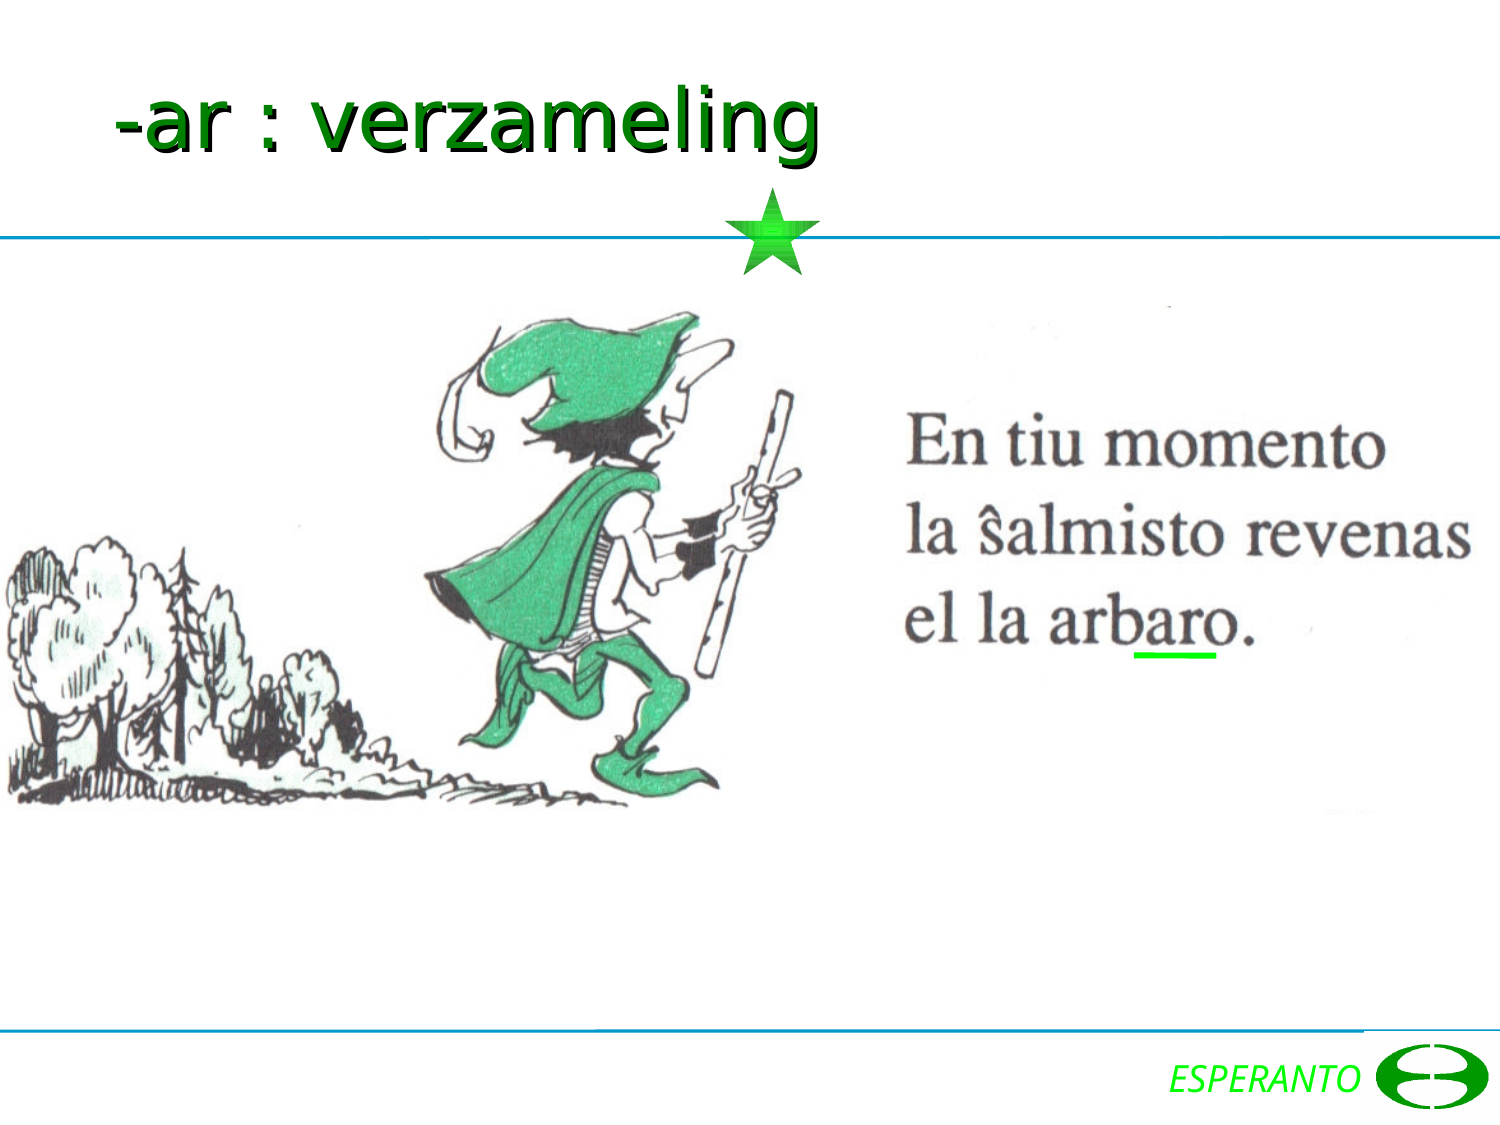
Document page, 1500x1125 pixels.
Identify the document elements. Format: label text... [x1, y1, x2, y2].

title -ar : verzameling [112, 5, 1477, 245]
picture [0, 306, 1477, 815]
picture [1364, 1032, 1500, 1122]
